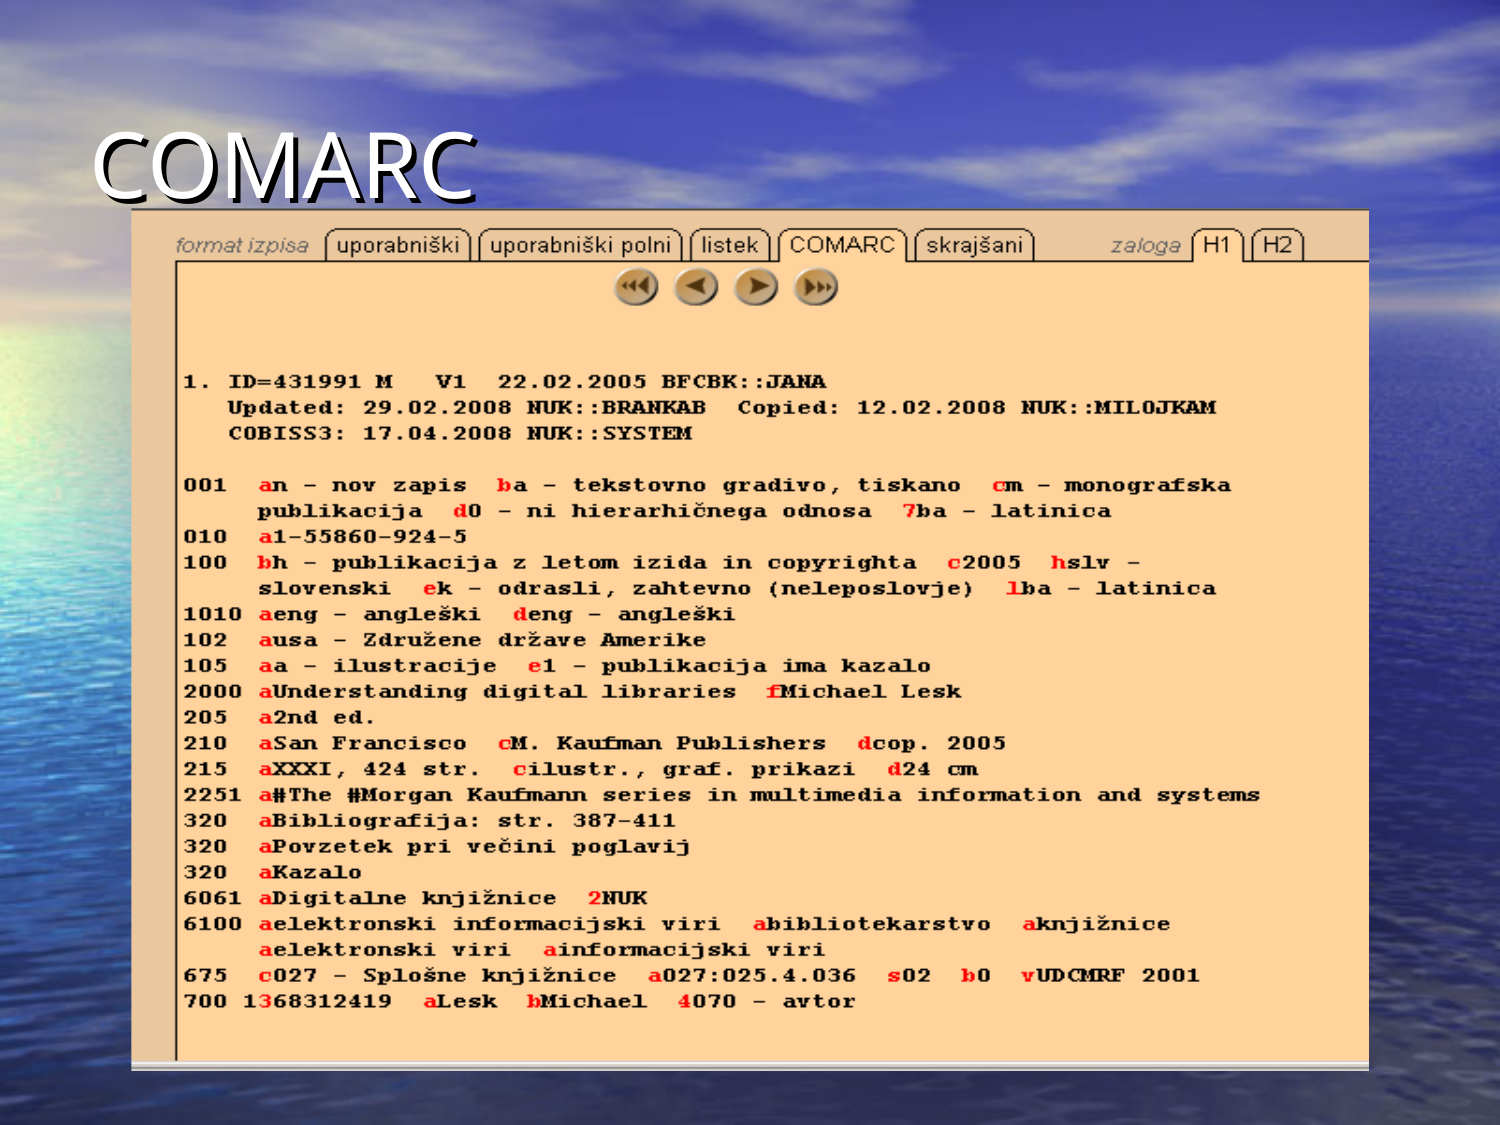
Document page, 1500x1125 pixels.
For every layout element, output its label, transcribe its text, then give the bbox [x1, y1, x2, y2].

title COMARC [75, 47, 1426, 276]
picture [0, 0, 1500, 1125]
